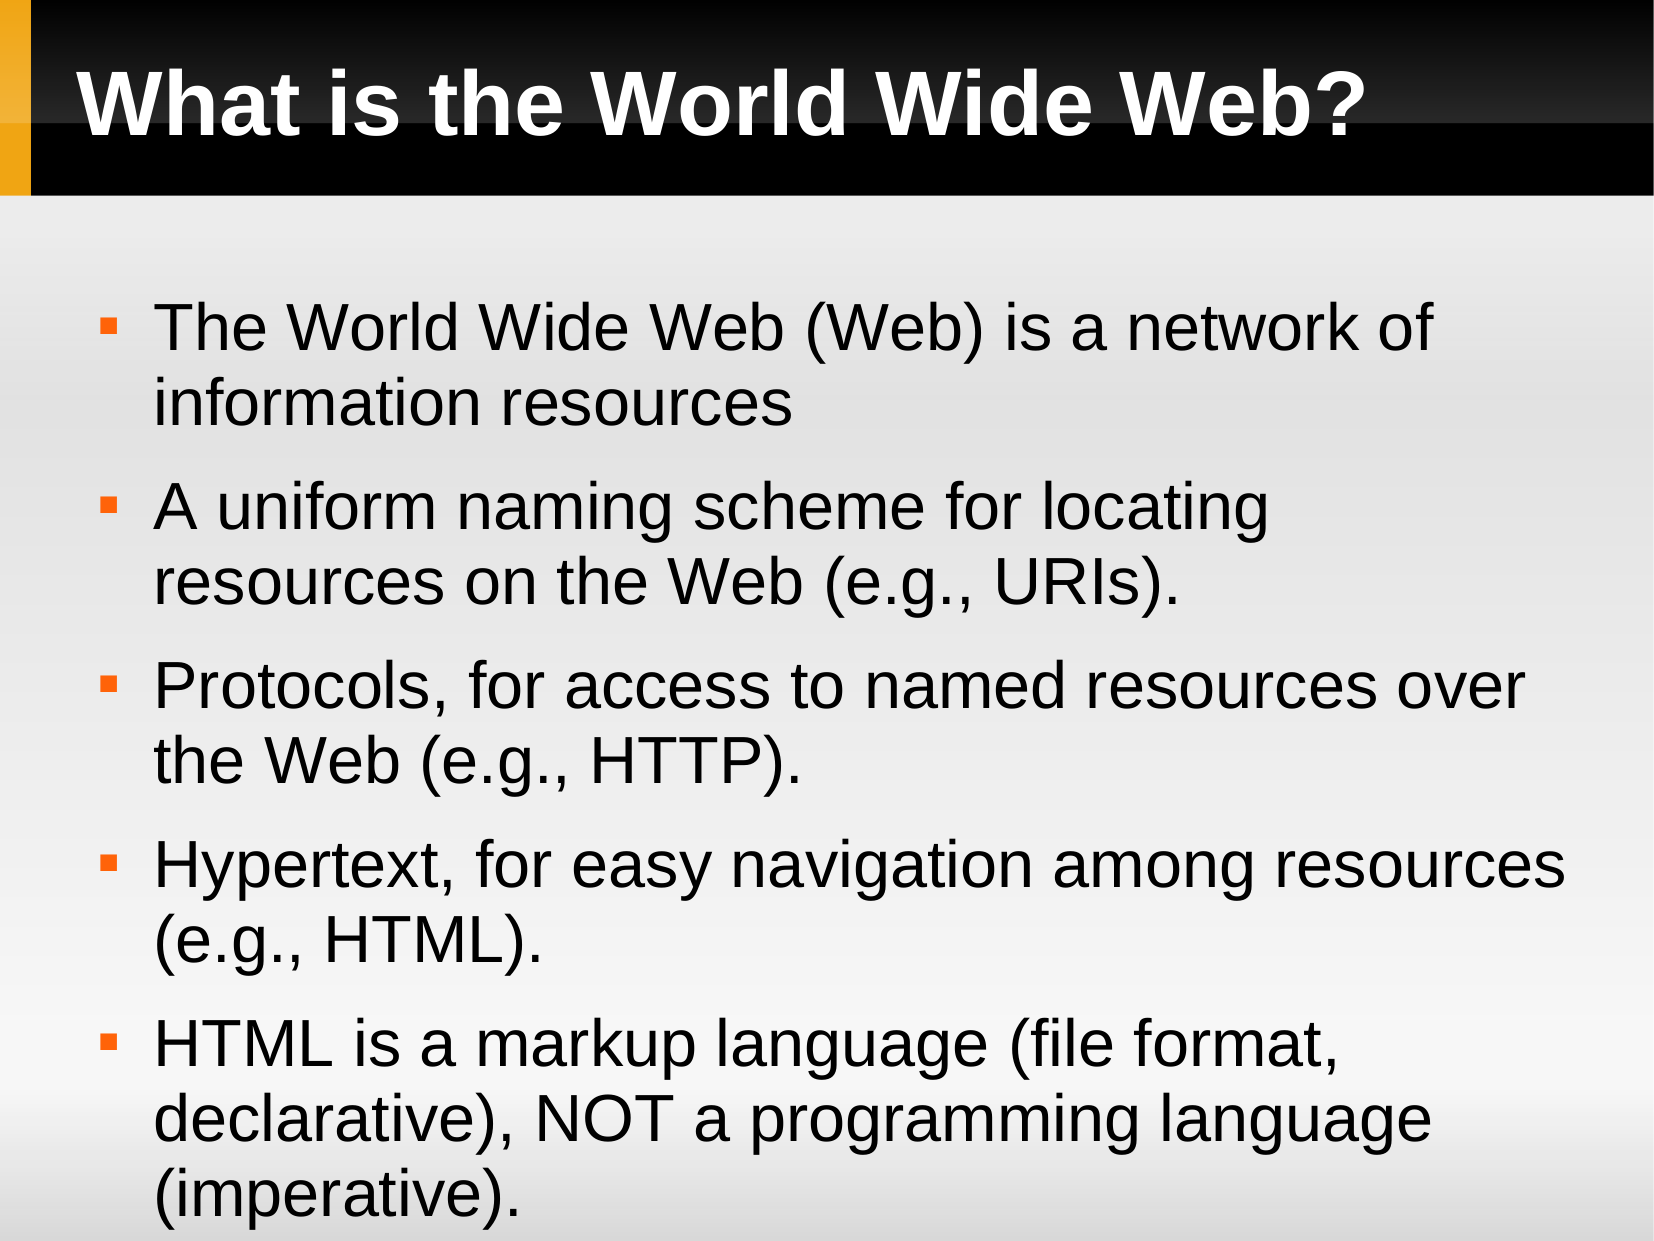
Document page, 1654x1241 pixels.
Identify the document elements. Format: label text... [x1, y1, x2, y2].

list The World Wide Web (Web) is a network of information resources A uniform naming scheme for locating resources on the Web (e.g., URIs). Protocols, for access to named resources over the Web (e.g., HTTP). Hypertext, for easy navigation among resources (e.g., HTML). HTML is a markup language (file format, declarative), NOT a programming language (imperative). [82, 290, 1571, 1231]
title What is the World Wide Web? [76, 0, 1565, 208]
picture [0, 0, 1654, 1241]
